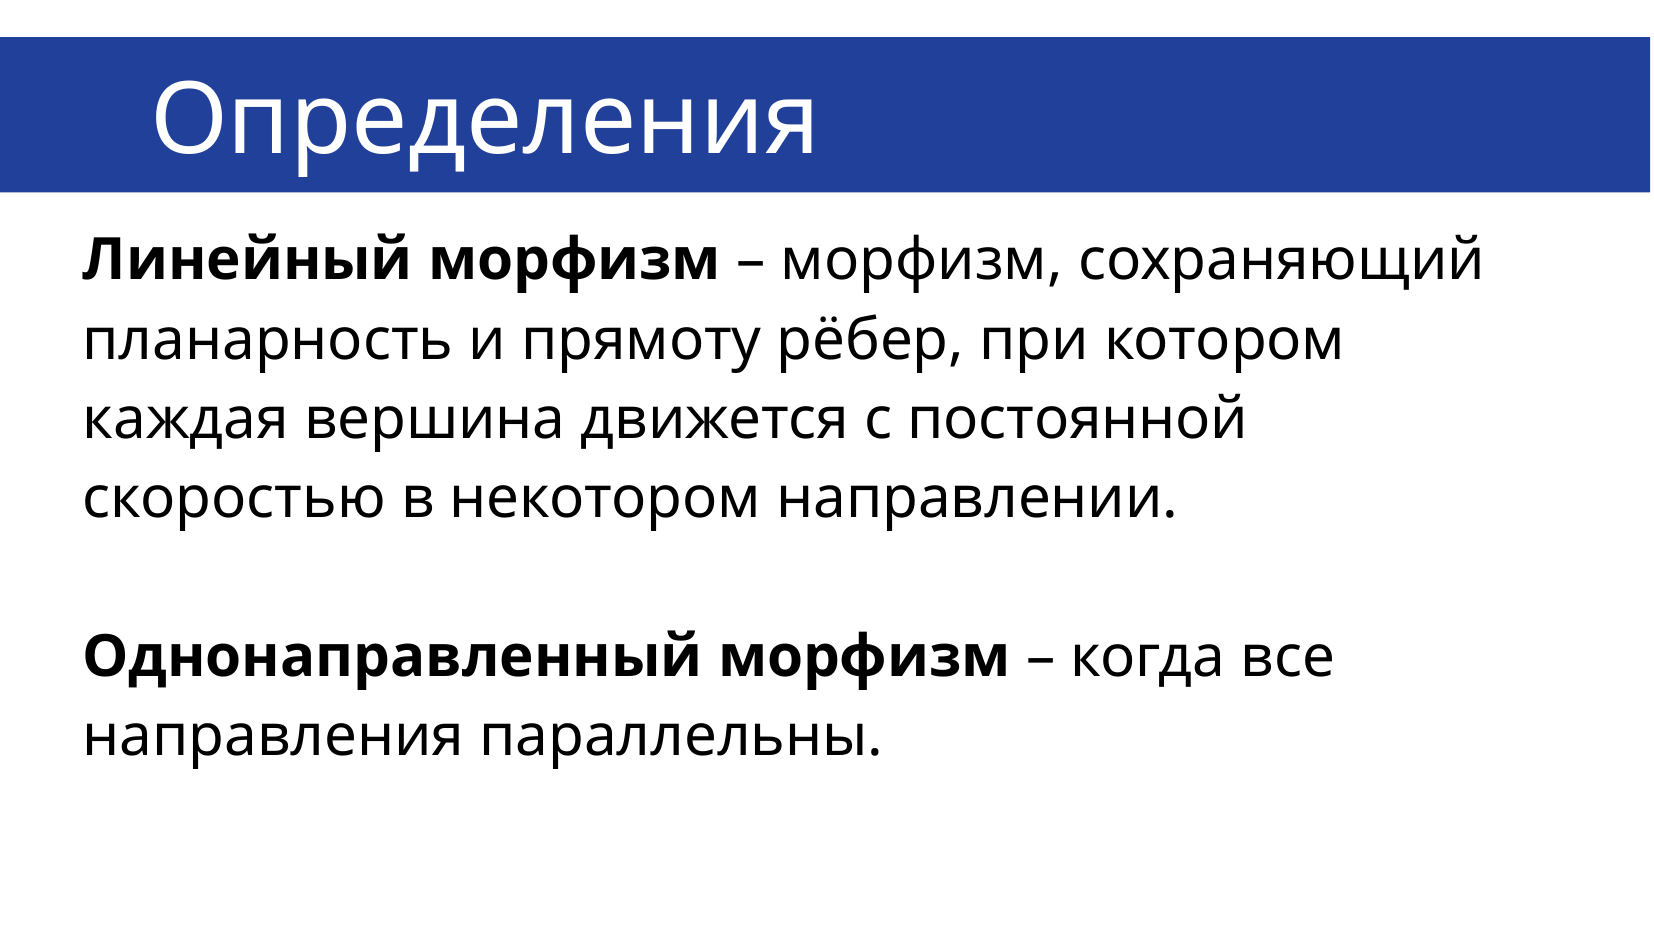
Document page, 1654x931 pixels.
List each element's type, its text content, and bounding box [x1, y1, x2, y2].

title Определения [0, 37, 1651, 193]
subtitle Линейный морфизм – морфизм, сохраняющий планарность и прямоту рёбер, при котором каждая вершина движется с постоянной скоростью в некотором направлении. Однонаправленный морфизм – когда все направления параллельны. [82, 217, 1561, 773]
